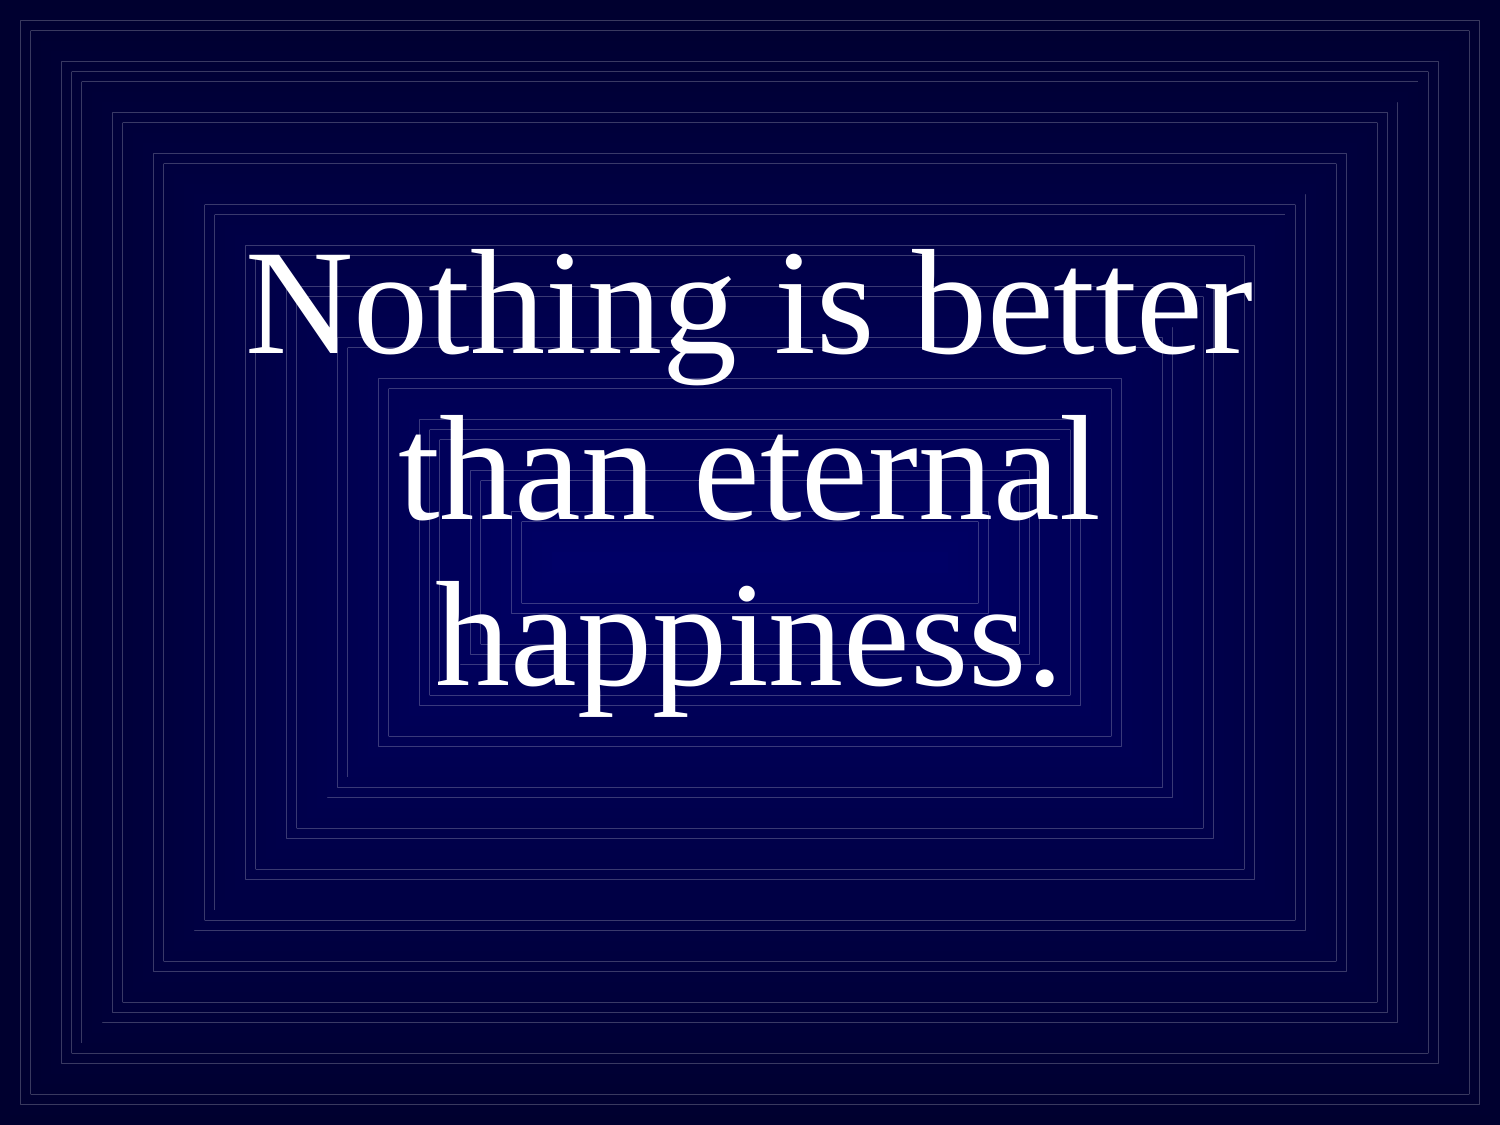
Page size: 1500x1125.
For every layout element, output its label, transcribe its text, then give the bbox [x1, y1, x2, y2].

title Nothing is better than eternal happiness. [111, 101, 1389, 837]
